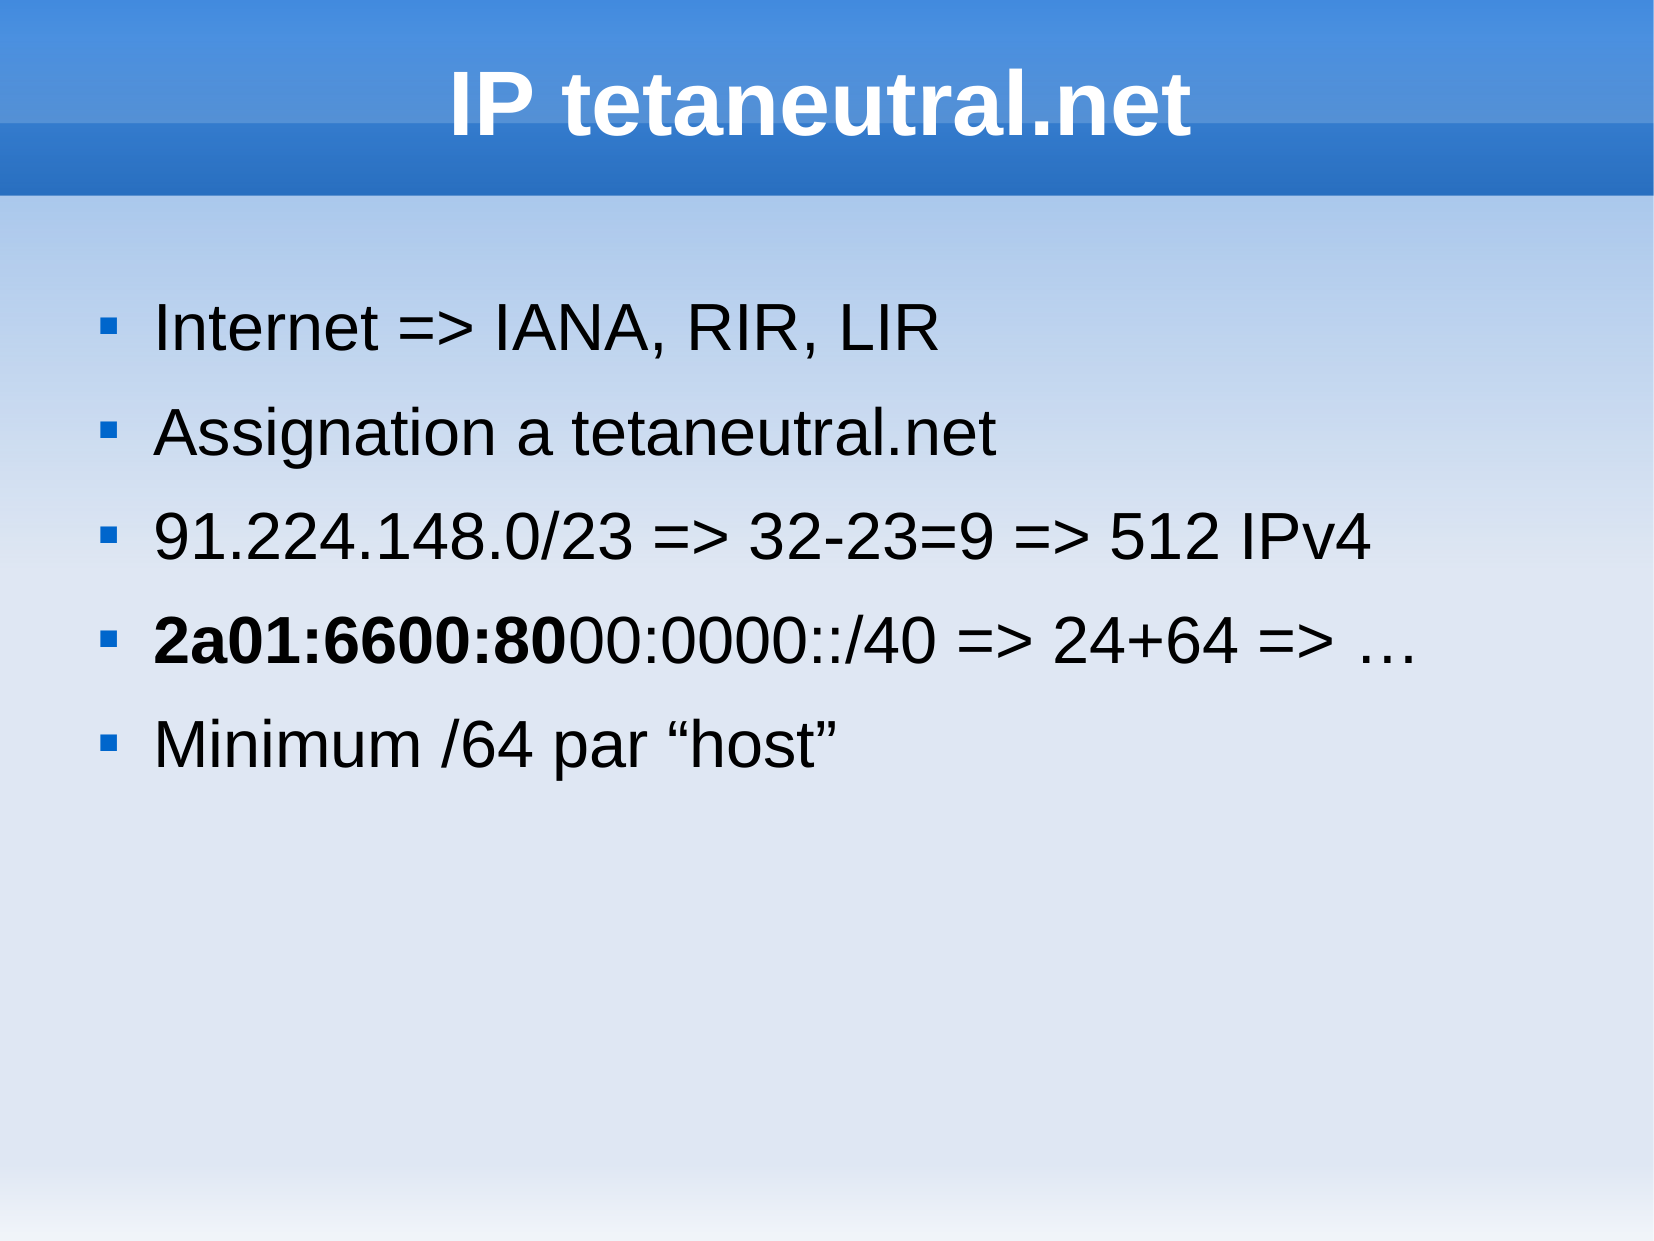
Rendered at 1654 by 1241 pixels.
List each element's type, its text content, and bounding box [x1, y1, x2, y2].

title IP tetaneutral.net [76, 7, 1565, 200]
list Internet => IANA, RIR, LIR Assignation a tetaneutral.net 91.224.148.0/23 => 32-23=9 => 512 IPv4 2a01:6600:8000:0000::/40 => 24+64 => … Minimum /64 par “host” [82, 290, 1571, 1096]
picture [0, 0, 1654, 1241]
